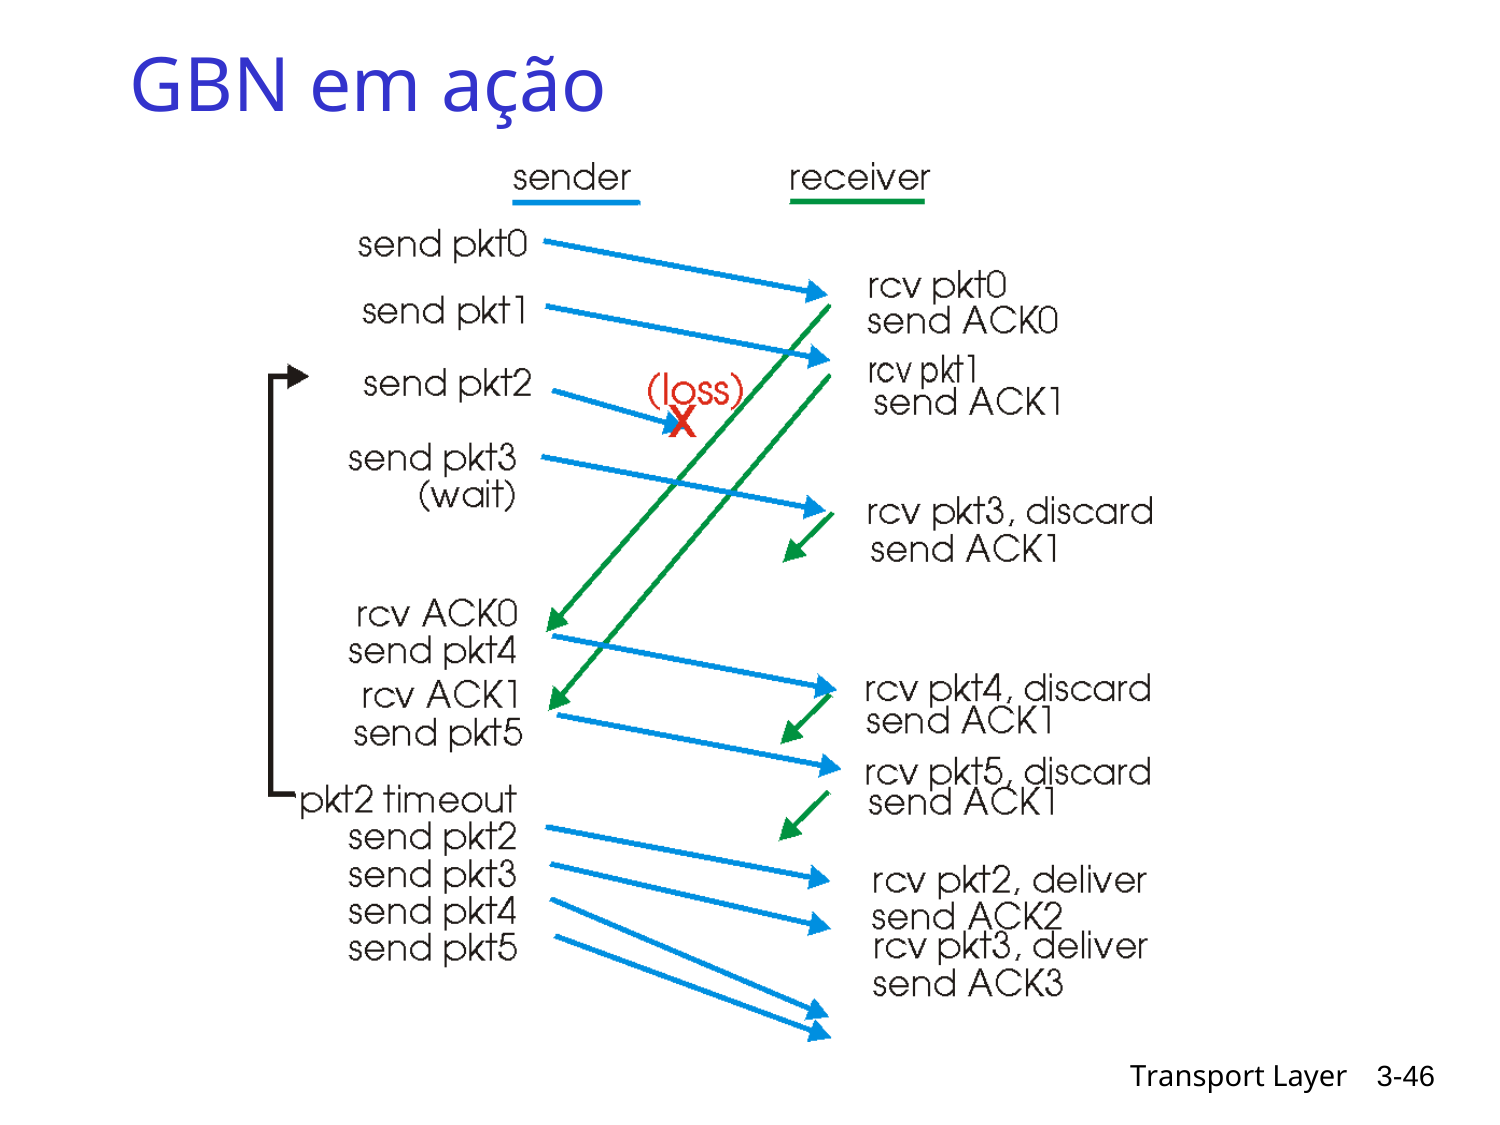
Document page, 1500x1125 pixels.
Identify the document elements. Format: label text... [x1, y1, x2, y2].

text_box GBN em ação [115, 28, 1500, 154]
text_box 3-<número> [1339, 1050, 1451, 1125]
picture [268, 162, 1152, 1042]
text_box Transport Layer [887, 1050, 1339, 1125]
